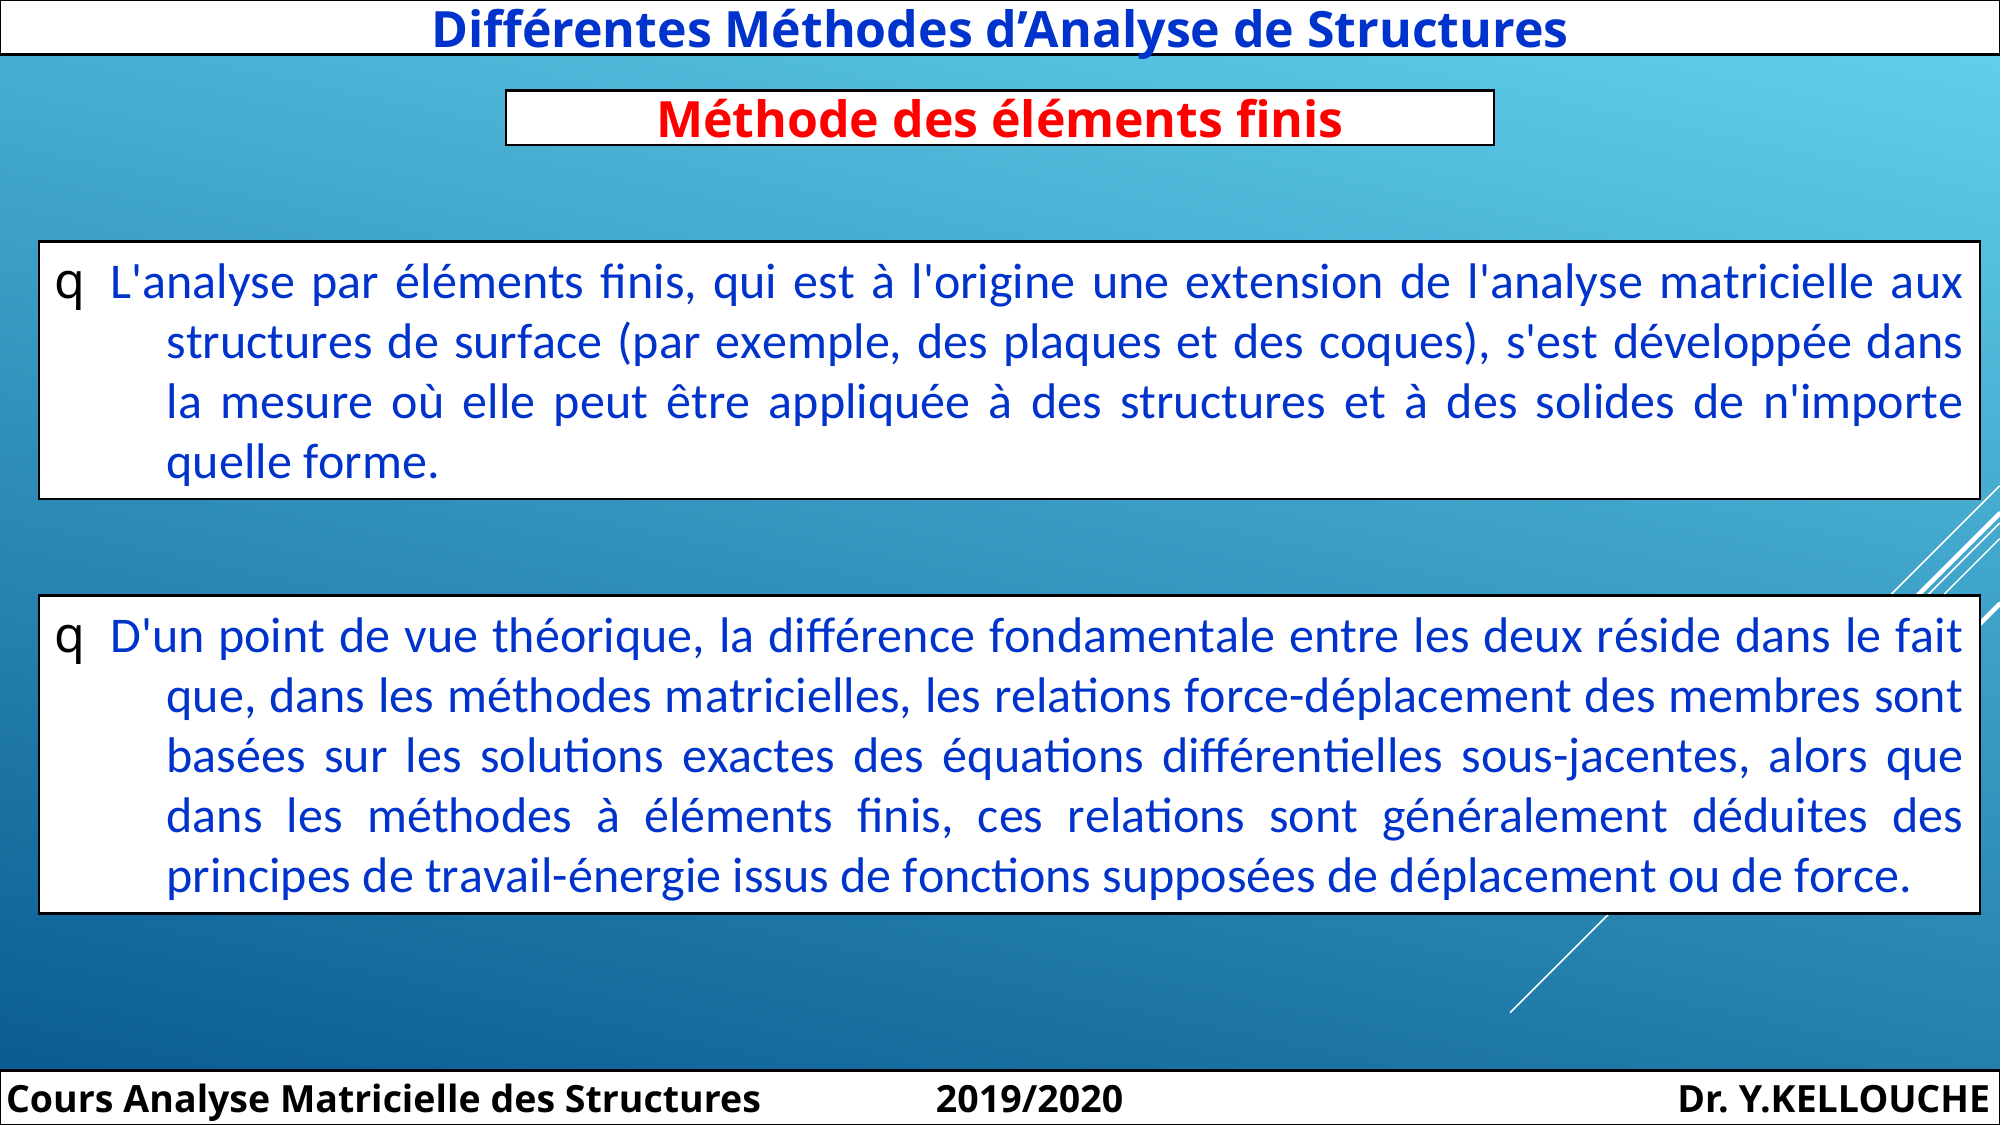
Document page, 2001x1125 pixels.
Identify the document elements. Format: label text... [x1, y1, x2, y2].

text_box Cours Analyse Matricielle des Structures 2019/2020 Dr. Y.KELLOUCHE [0, 1070, 2000, 1125]
text_box L'analyse par éléments finis, qui est à l'origine une extension de l'analyse matricielle aux structures de surface (par exemple, des plaques et des coques), s'est développée dans la mesure où elle peut être appliquée à des structures et à des solides de n'importe quelle forme. [39, 241, 1981, 499]
text_box Différentes Méthodes d’Analyse de Structures [0, 0, 2000, 55]
text_box D'un point de vue théorique, la différence fondamentale entre les deux réside dans le fait que, dans les méthodes matricielles, les relations force-déplacement des membres sont basées sur les solutions exactes des équations différentielles sous-jacentes, alors que dans les méthodes à éléments finis, ces relations sont généralement déduites des principes de travail-énergie issus de fonctions supposées de déplacement ou de force. [39, 595, 1981, 914]
text_box Méthode des éléments finis [506, 90, 1494, 145]
